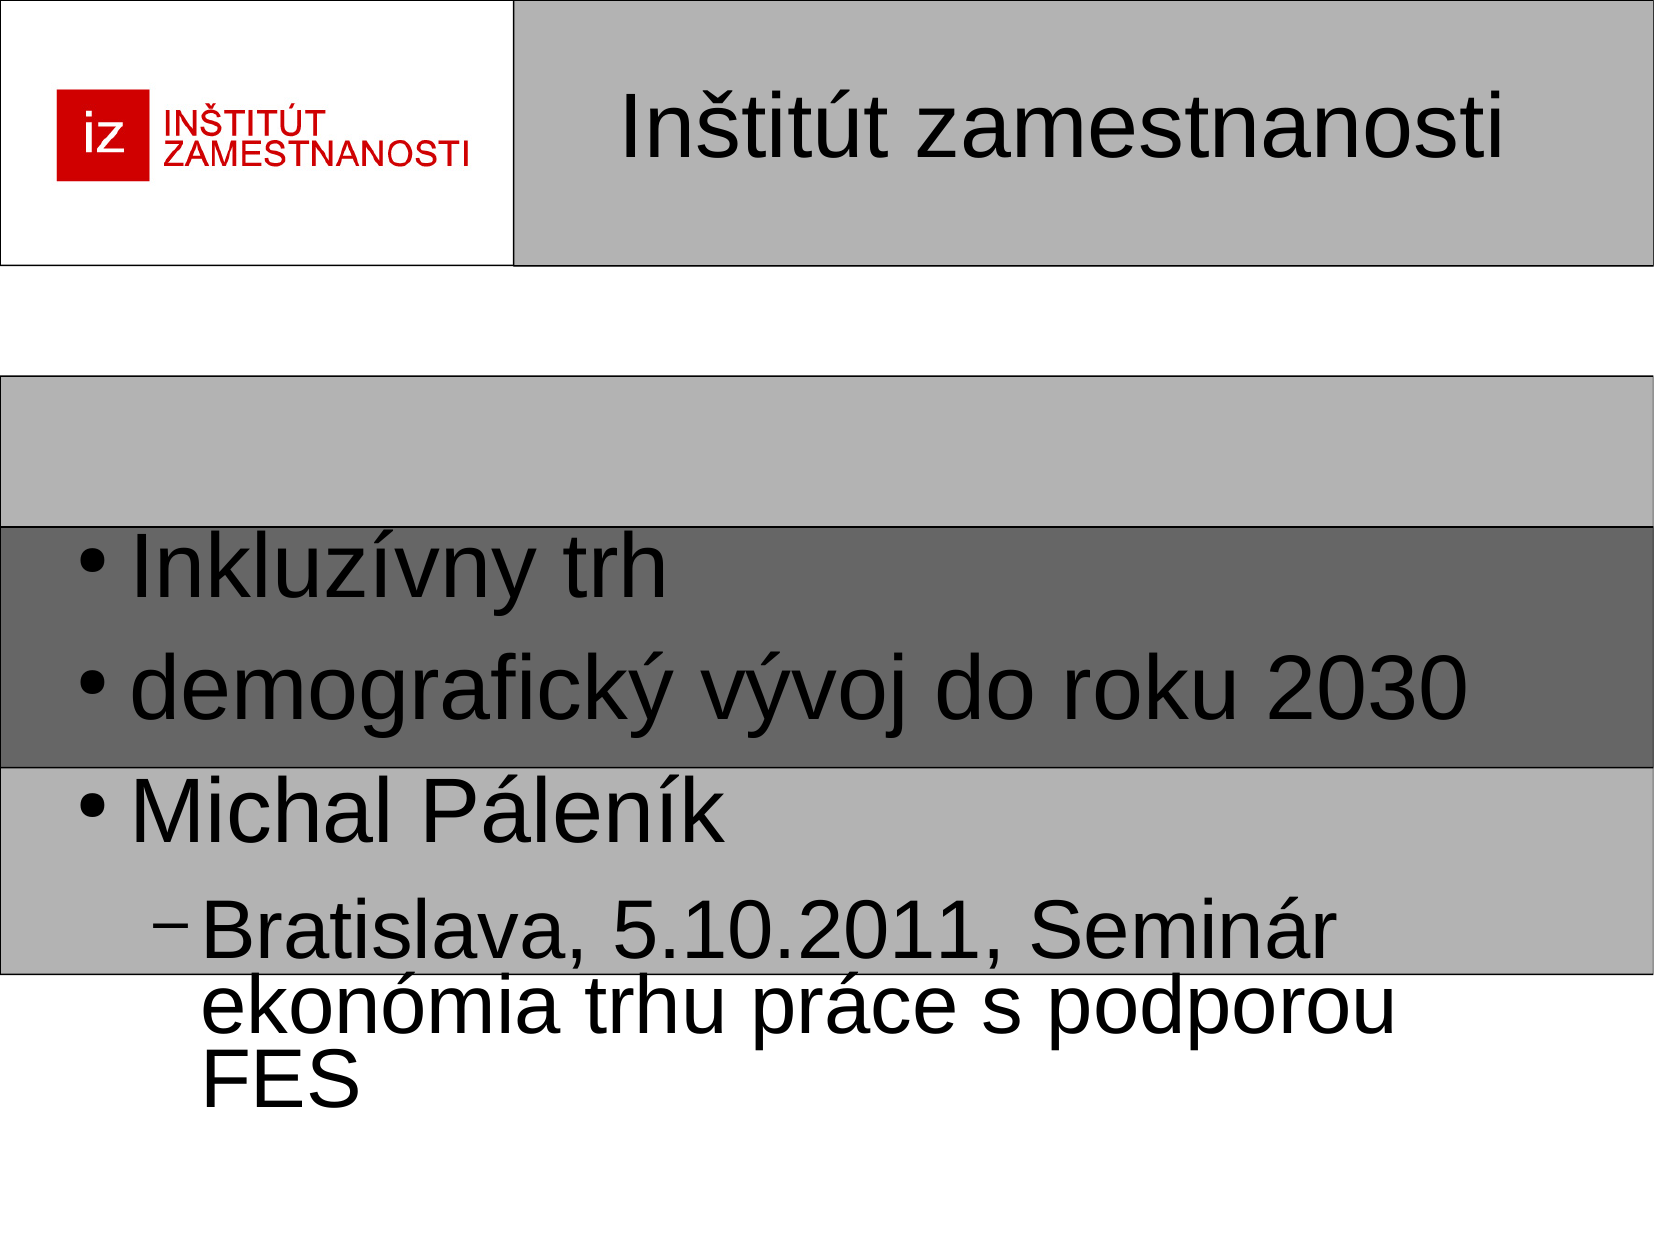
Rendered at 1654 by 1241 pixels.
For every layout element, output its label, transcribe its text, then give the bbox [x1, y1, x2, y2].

title Inštitút zamestnanosti [561, 29, 1565, 237]
picture [5, 8, 512, 257]
text_box [0, 376, 1654, 975]
list Inkluzívny trh demografický vývoj do roku 2030 Michal Páleník Bratislava, 5.10.2011, Seminár ekonómia trhu práce s podporou FES [59, 531, 1506, 1144]
